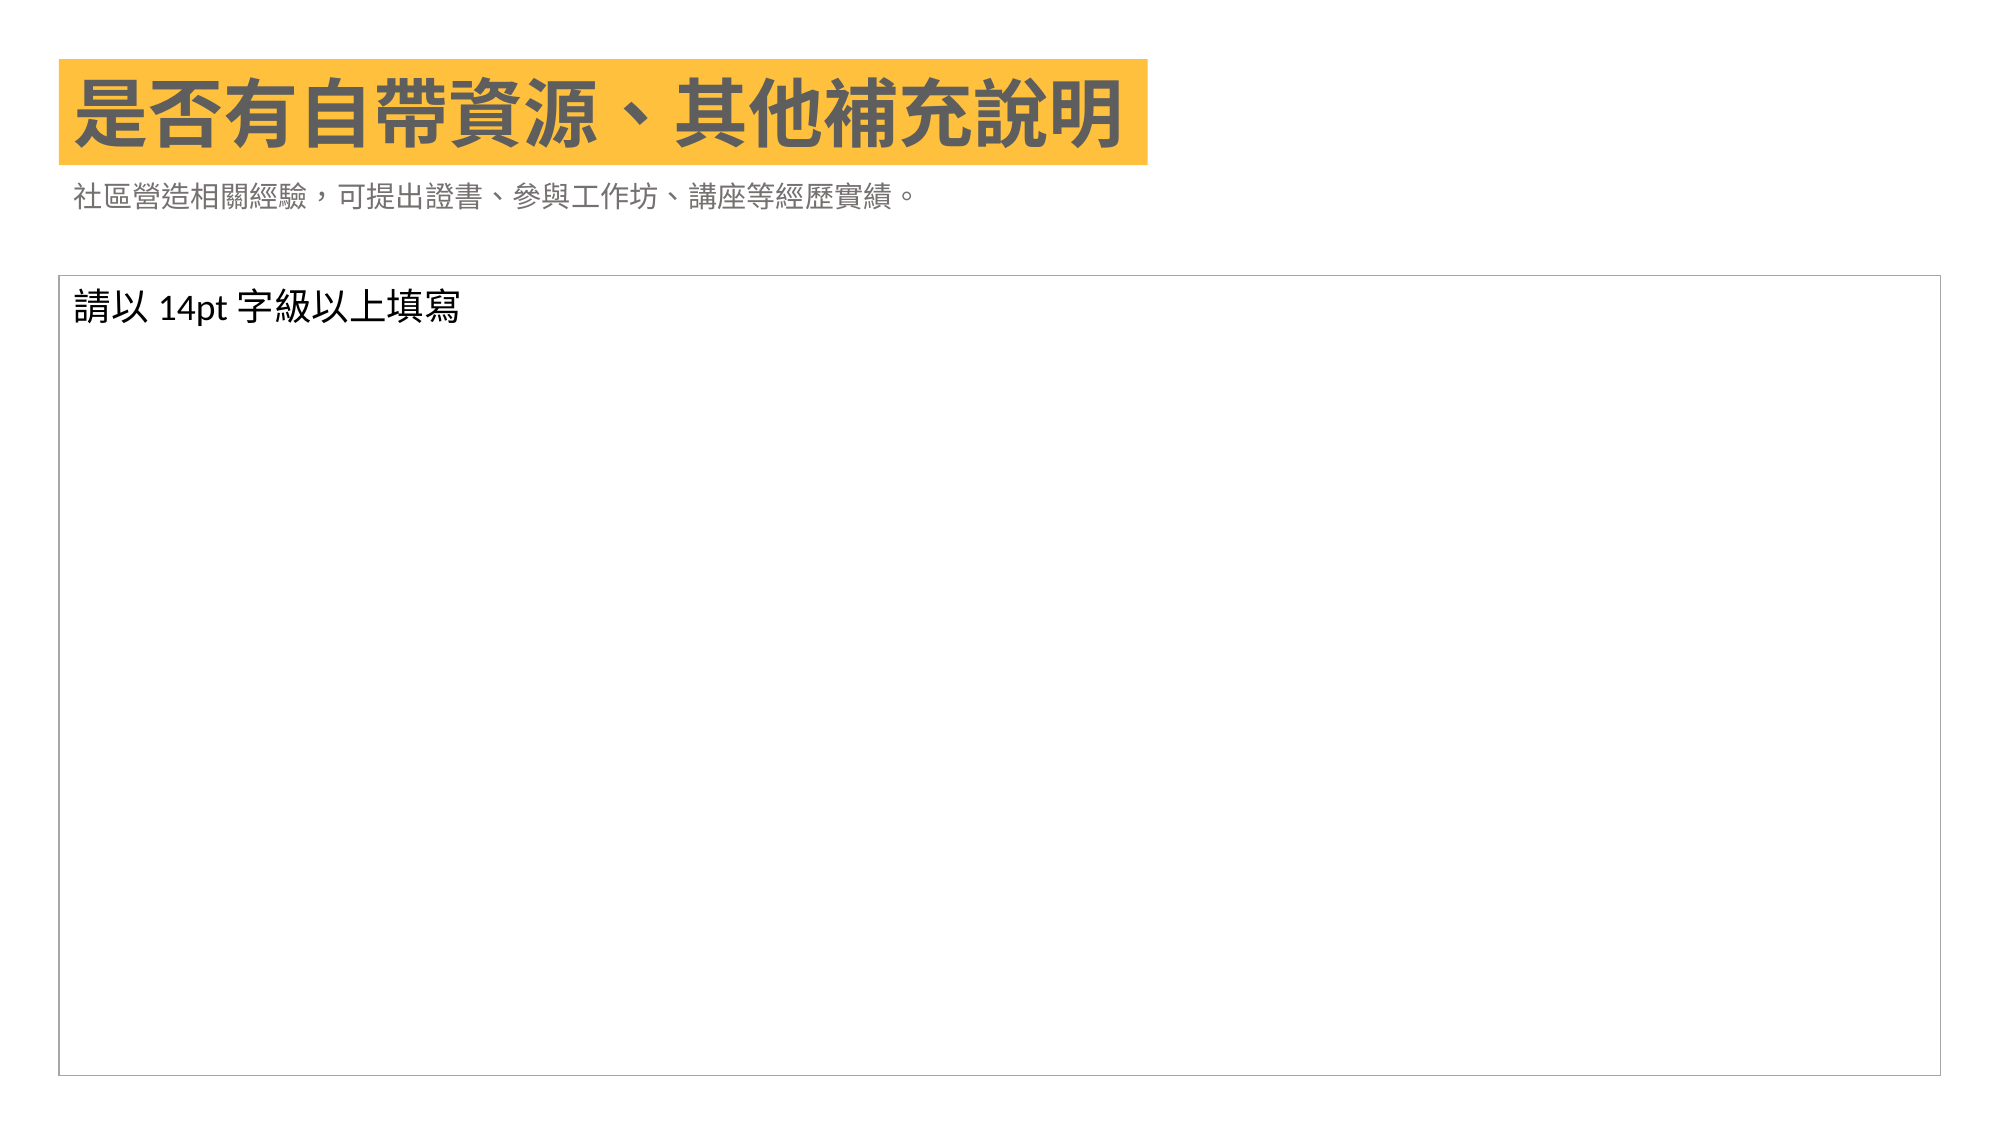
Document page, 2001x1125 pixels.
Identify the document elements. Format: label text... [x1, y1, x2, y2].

text_box 社區營造相關經驗，可提出證書、參與工作坊、講座等經歷實績。 [58, 171, 1909, 222]
text_box 請以14pt字級以上填寫 [58, 275, 1941, 1076]
text_box 是否有自帶資源、其他補充說明 [58, 59, 1148, 166]
